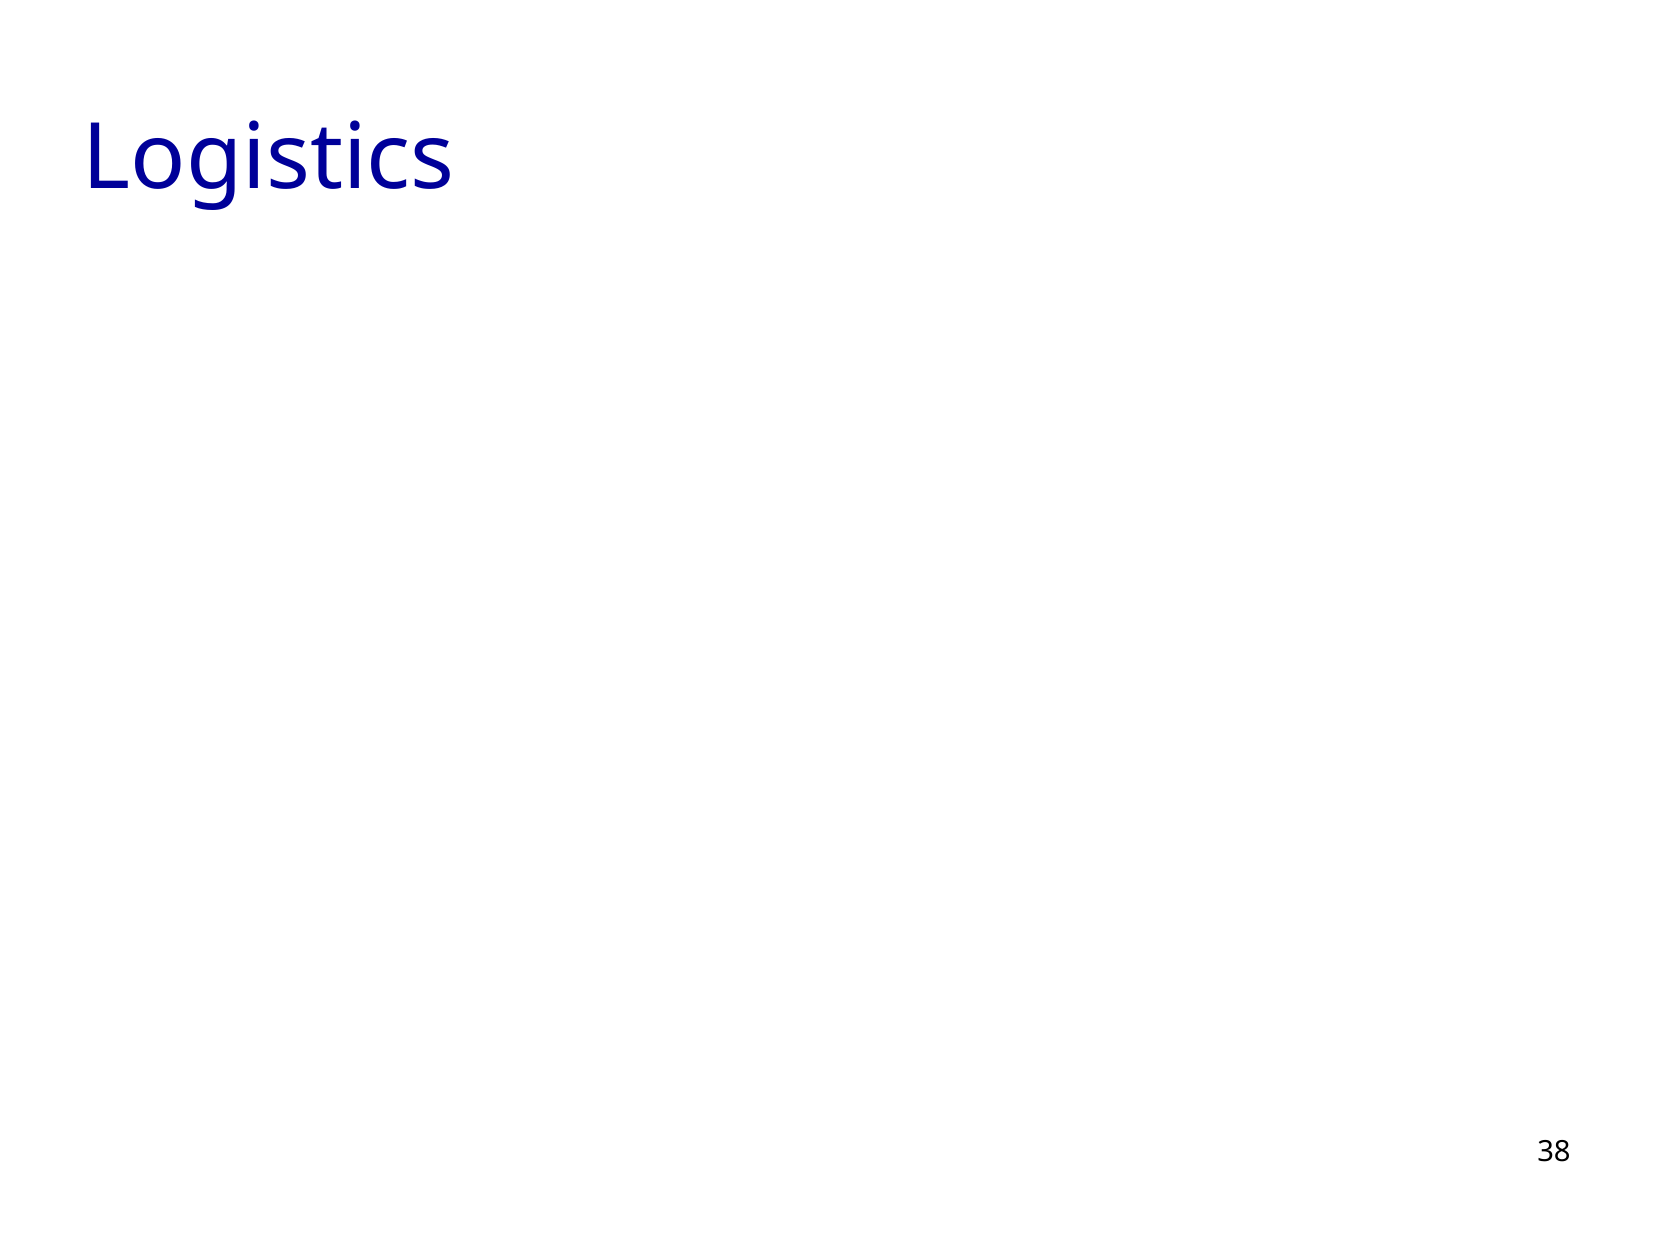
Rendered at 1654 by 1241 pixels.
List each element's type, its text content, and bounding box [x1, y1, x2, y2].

title Logistics [82, 49, 1571, 257]
